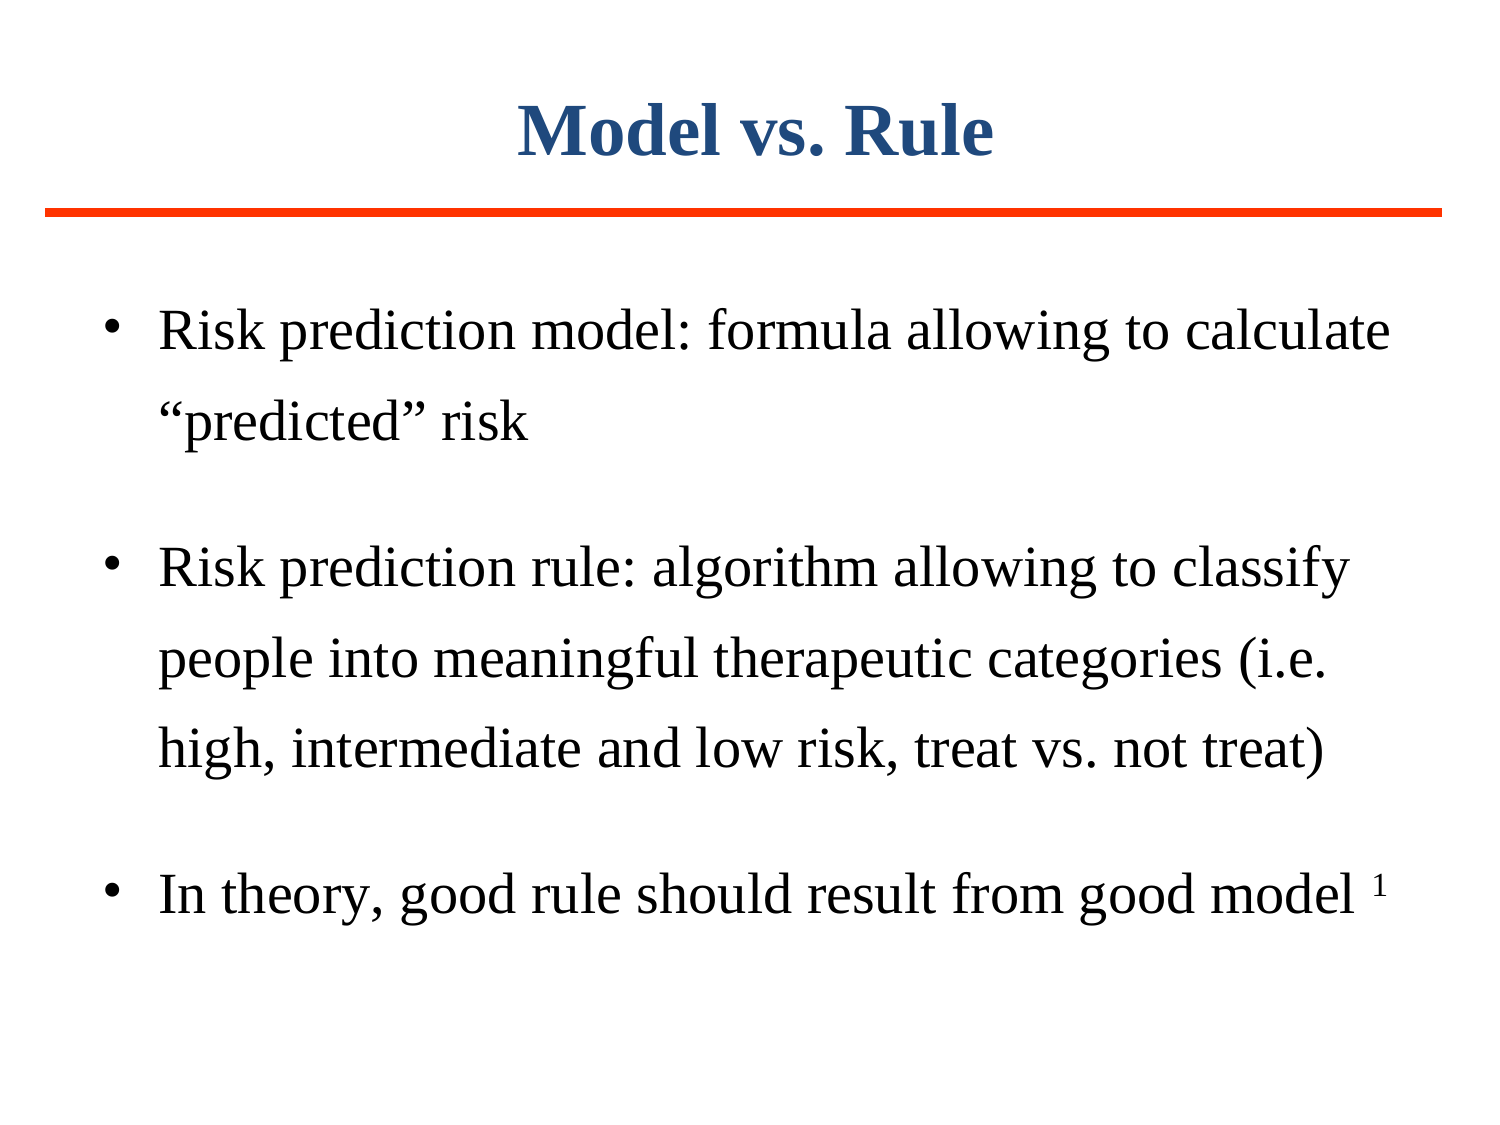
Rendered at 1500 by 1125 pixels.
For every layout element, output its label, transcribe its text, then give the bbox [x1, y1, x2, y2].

text_box Risk prediction model: formula allowing to calculate “predicted” risk Risk prediction rule: algorithm allowing to classify people into meaningful therapeutic categories (i.e. high, intermediate and low risk, treat vs. not treat) In theory, good rule should result from good model 1 [87, 262, 1413, 1013]
text_box Model vs. Rule [99, 37, 1413, 208]
